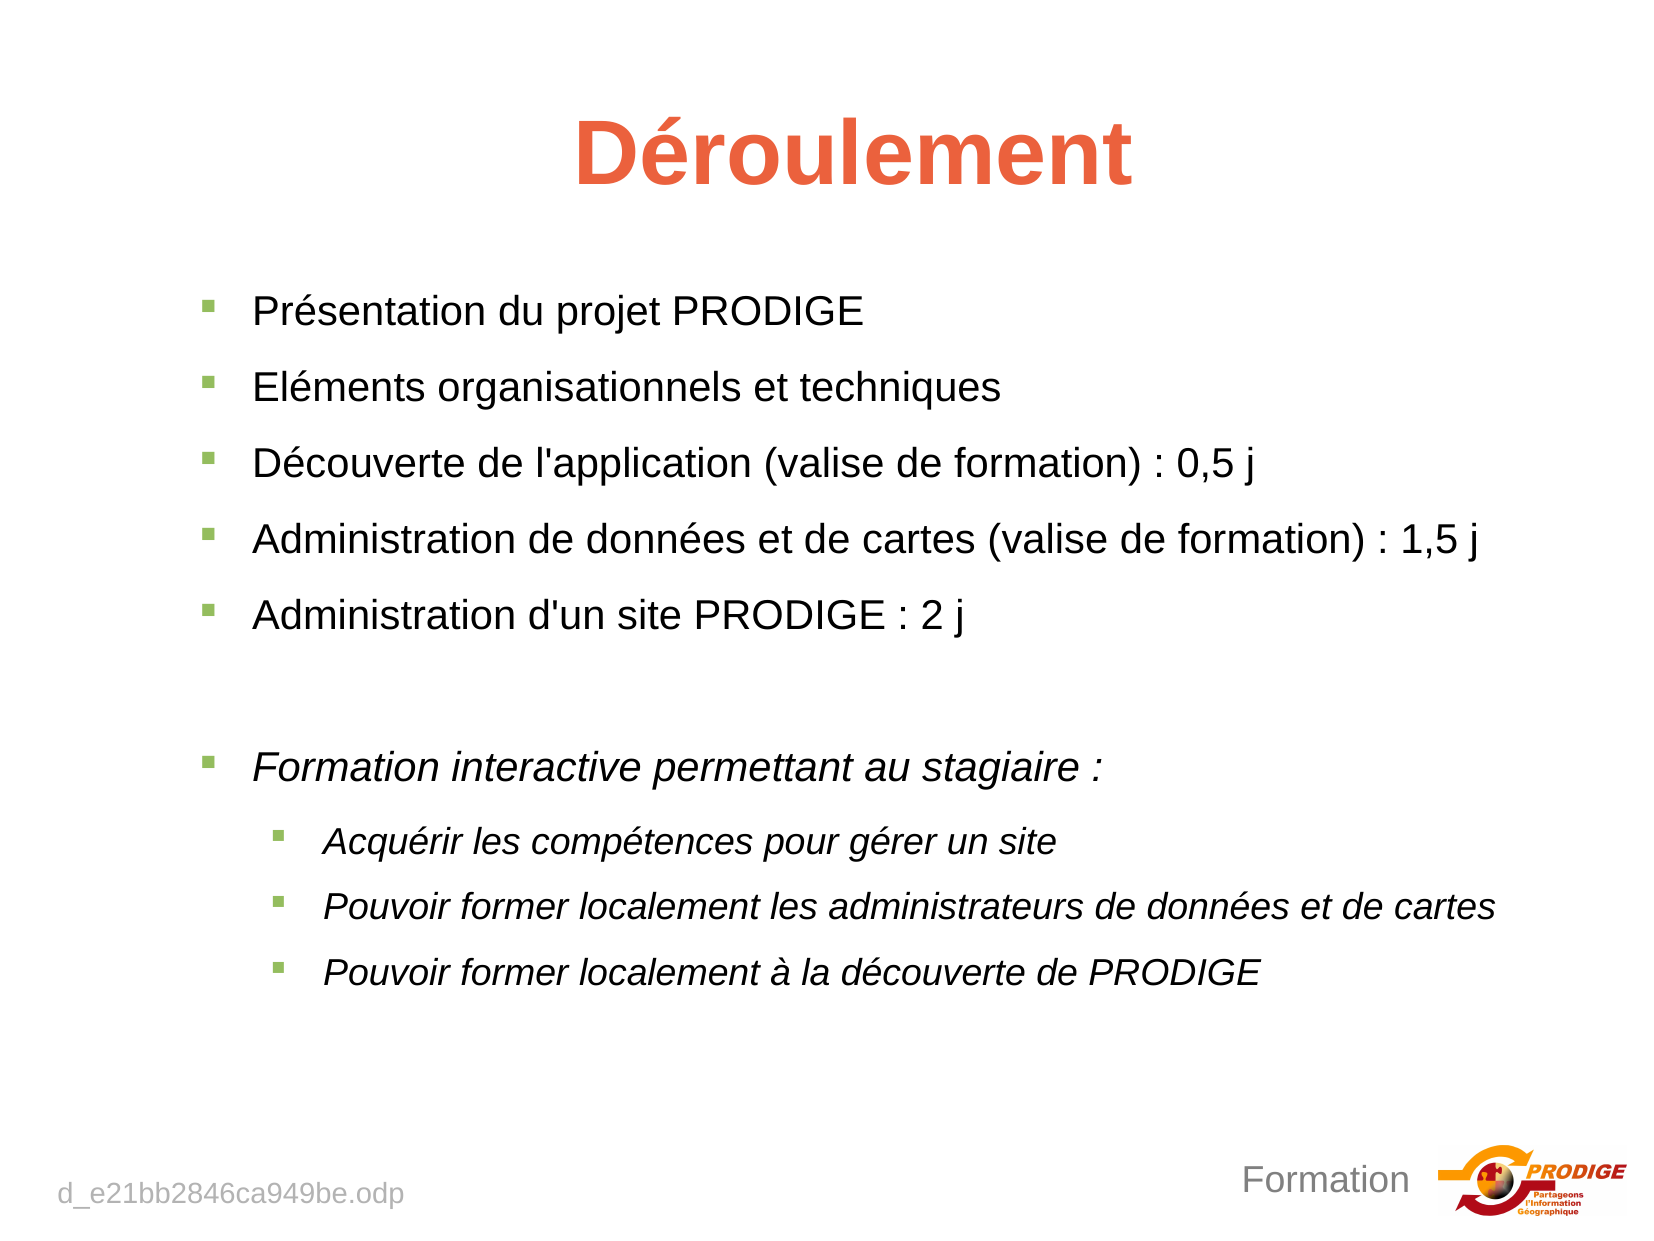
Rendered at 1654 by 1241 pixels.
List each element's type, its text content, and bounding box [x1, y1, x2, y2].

title Déroulement [136, 56, 1571, 250]
picture [1438, 1145, 1627, 1216]
list Présentation du projet PRODIGE Eléments organisationnels et techniques Découverte de l'application (valise de formation) : 0,5 j Administration de données et de cartes (valise de formation) : 1,5 j Administration d'un site PRODIGE : 2 j Formation interactive permettant au stagiaire : Acquérir les compétences pour gérer un site Pouvoir former localement les administrateurs de données et de cartes Pouvoir former localement à la découverte de PRODIGE [181, 288, 1511, 1131]
